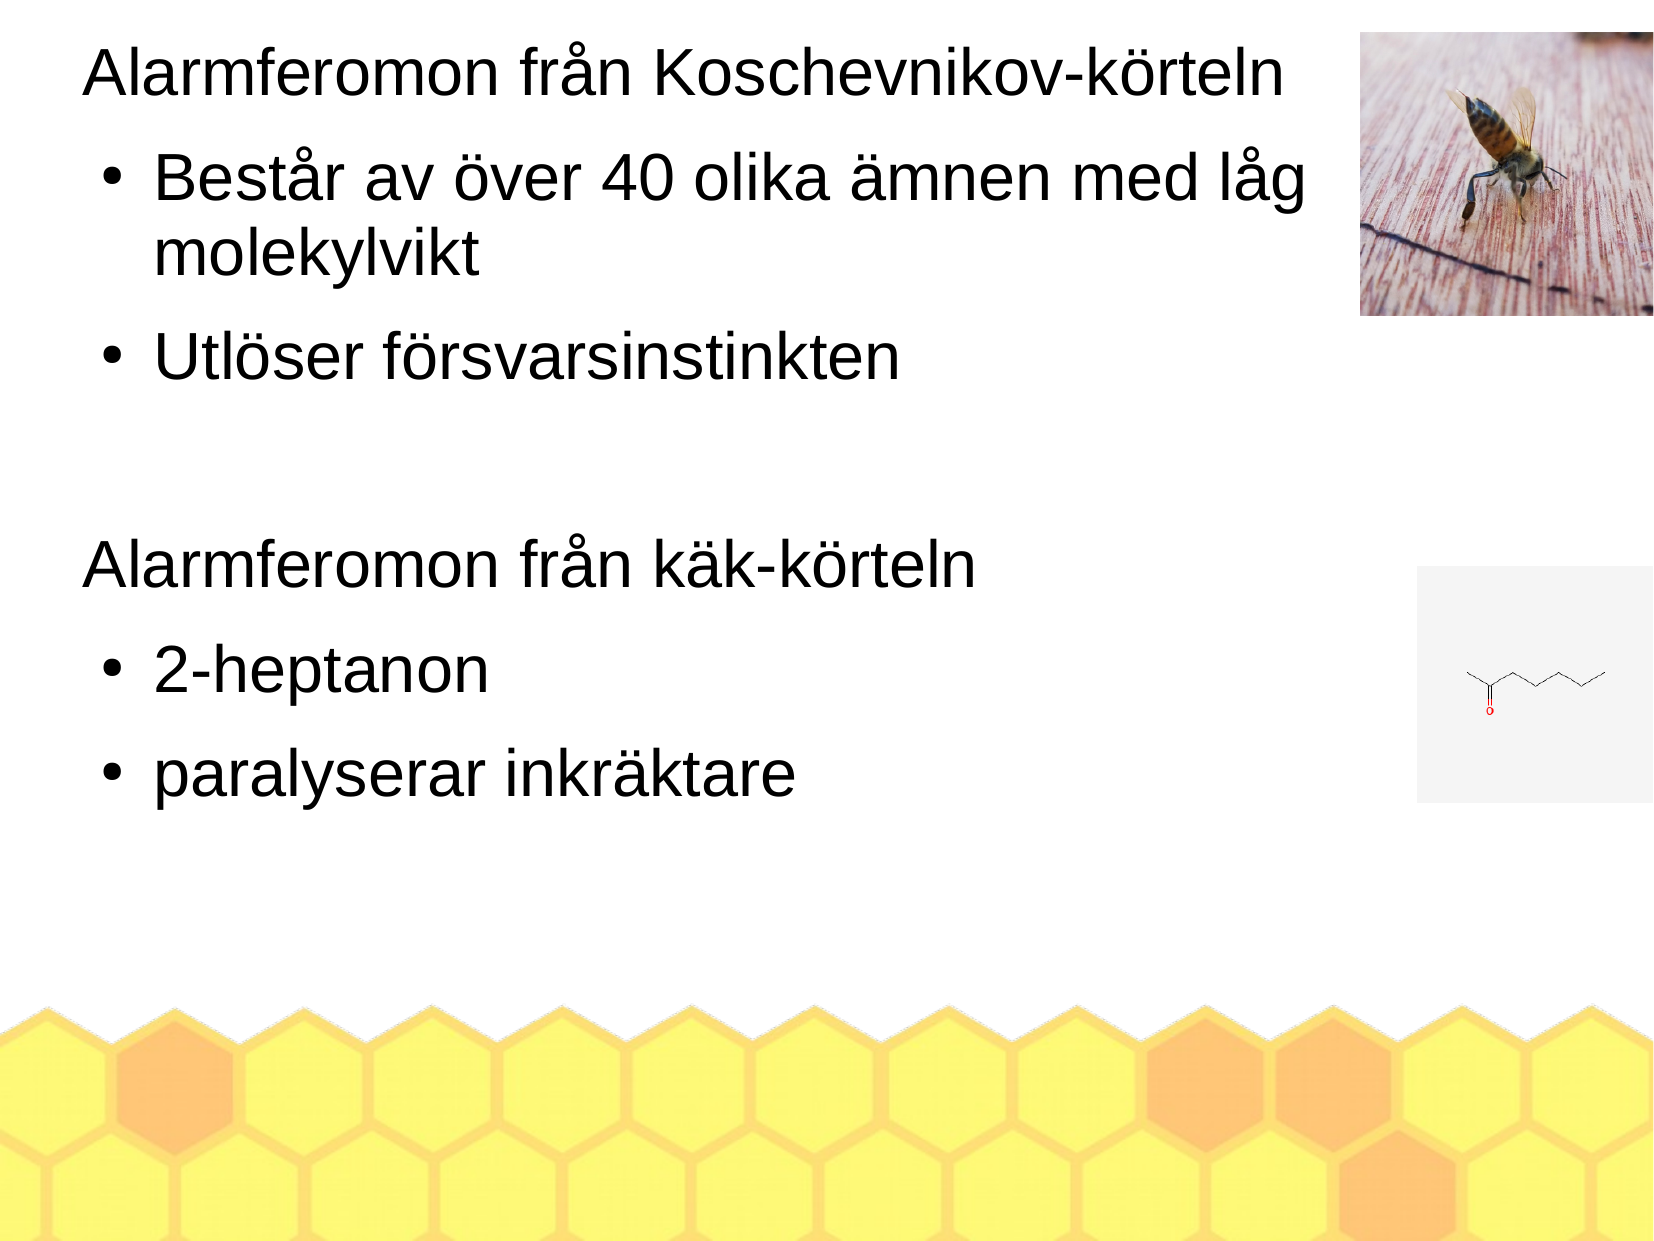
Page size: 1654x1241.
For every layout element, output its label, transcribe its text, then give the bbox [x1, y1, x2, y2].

picture [1417, 566, 1653, 803]
picture [1360, 32, 1654, 316]
list Alarmferomon från Koschevnikov-körteln Består av över 40 olika ämnen med låg molekylvikt Utlöser försvarsinstinkten Alarmferomon från käk-körteln 2-heptanon paralyserar inkräktare [82, 35, 1571, 1010]
picture [0, 1001, 1654, 1241]
